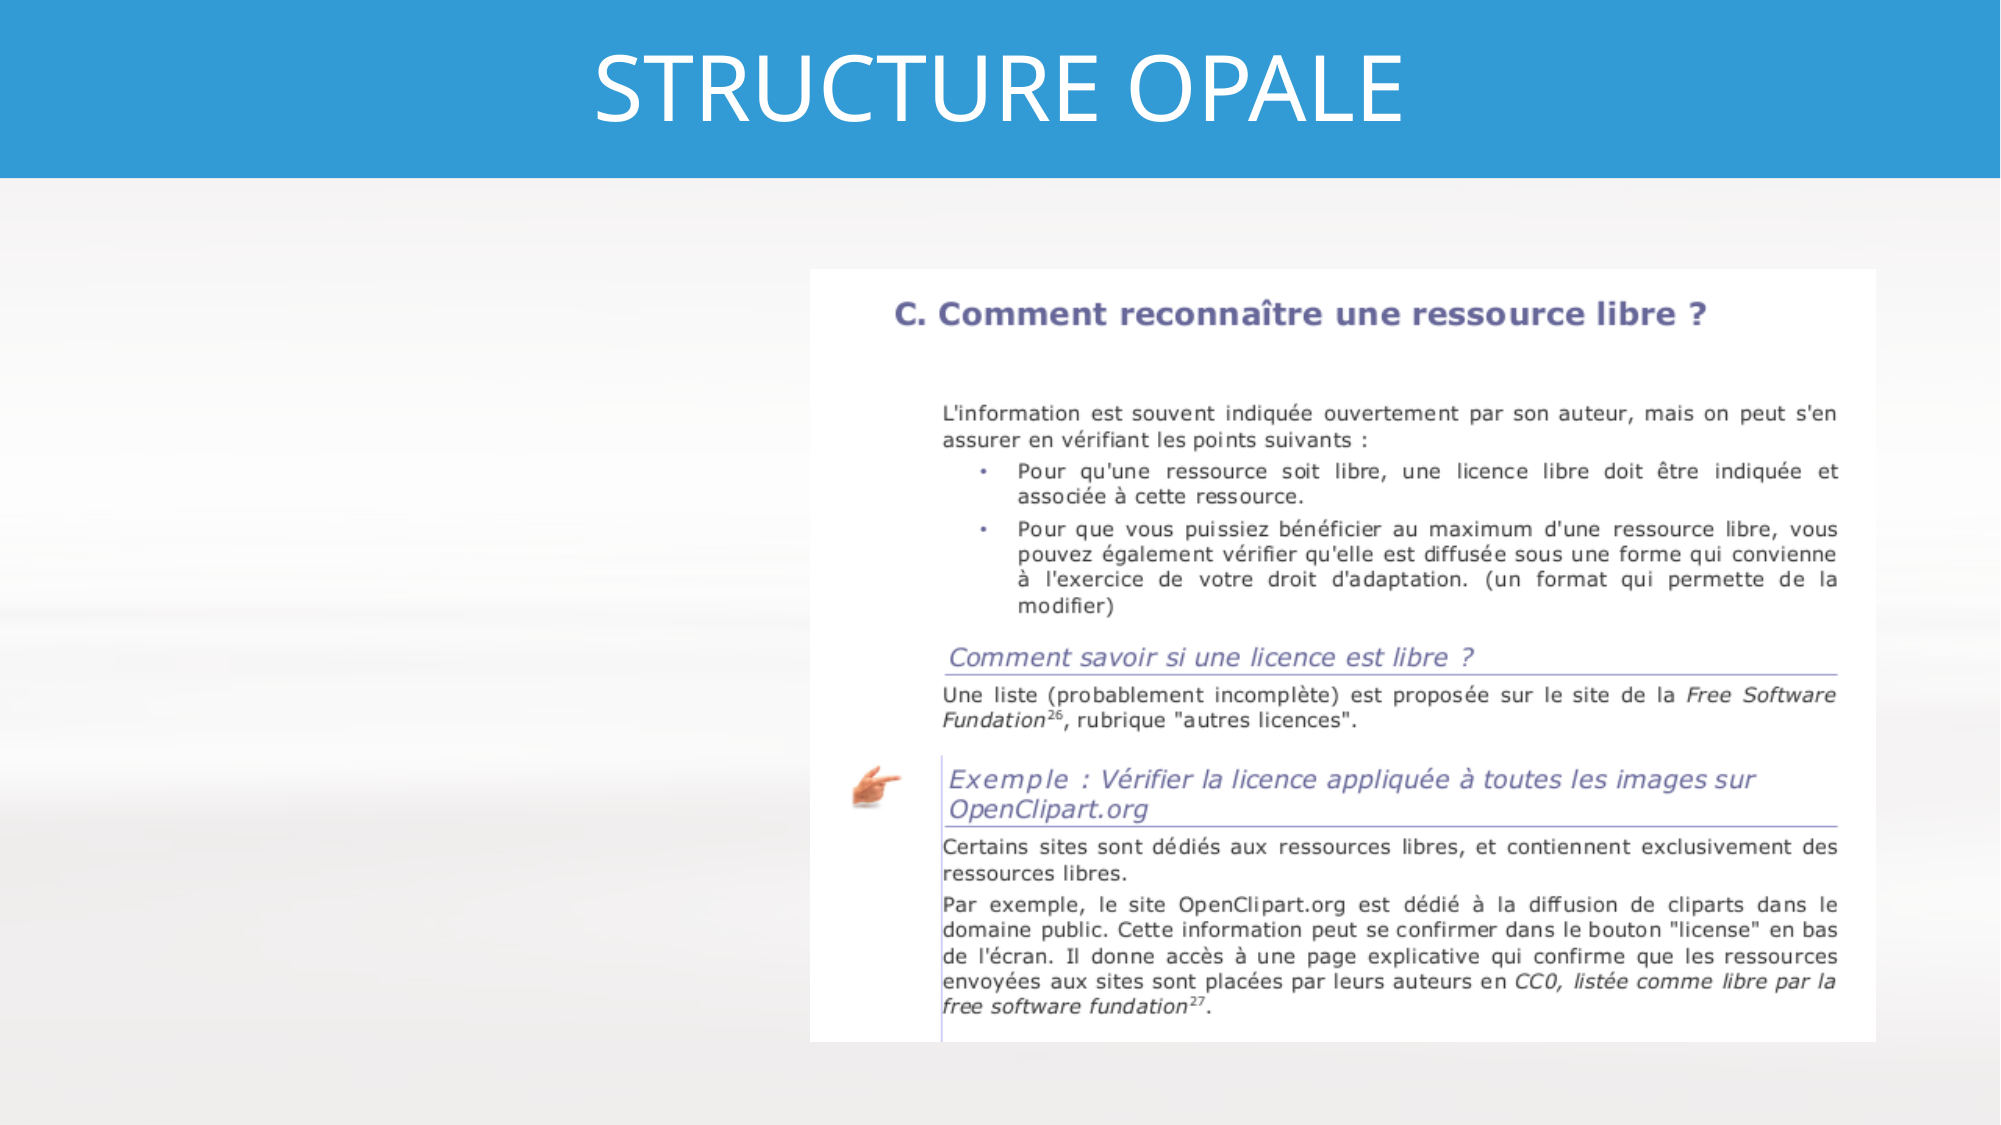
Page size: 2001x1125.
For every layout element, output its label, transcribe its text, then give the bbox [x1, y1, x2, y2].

text_box Structure Opale [0, 0, 2000, 173]
picture [810, 269, 1876, 1042]
